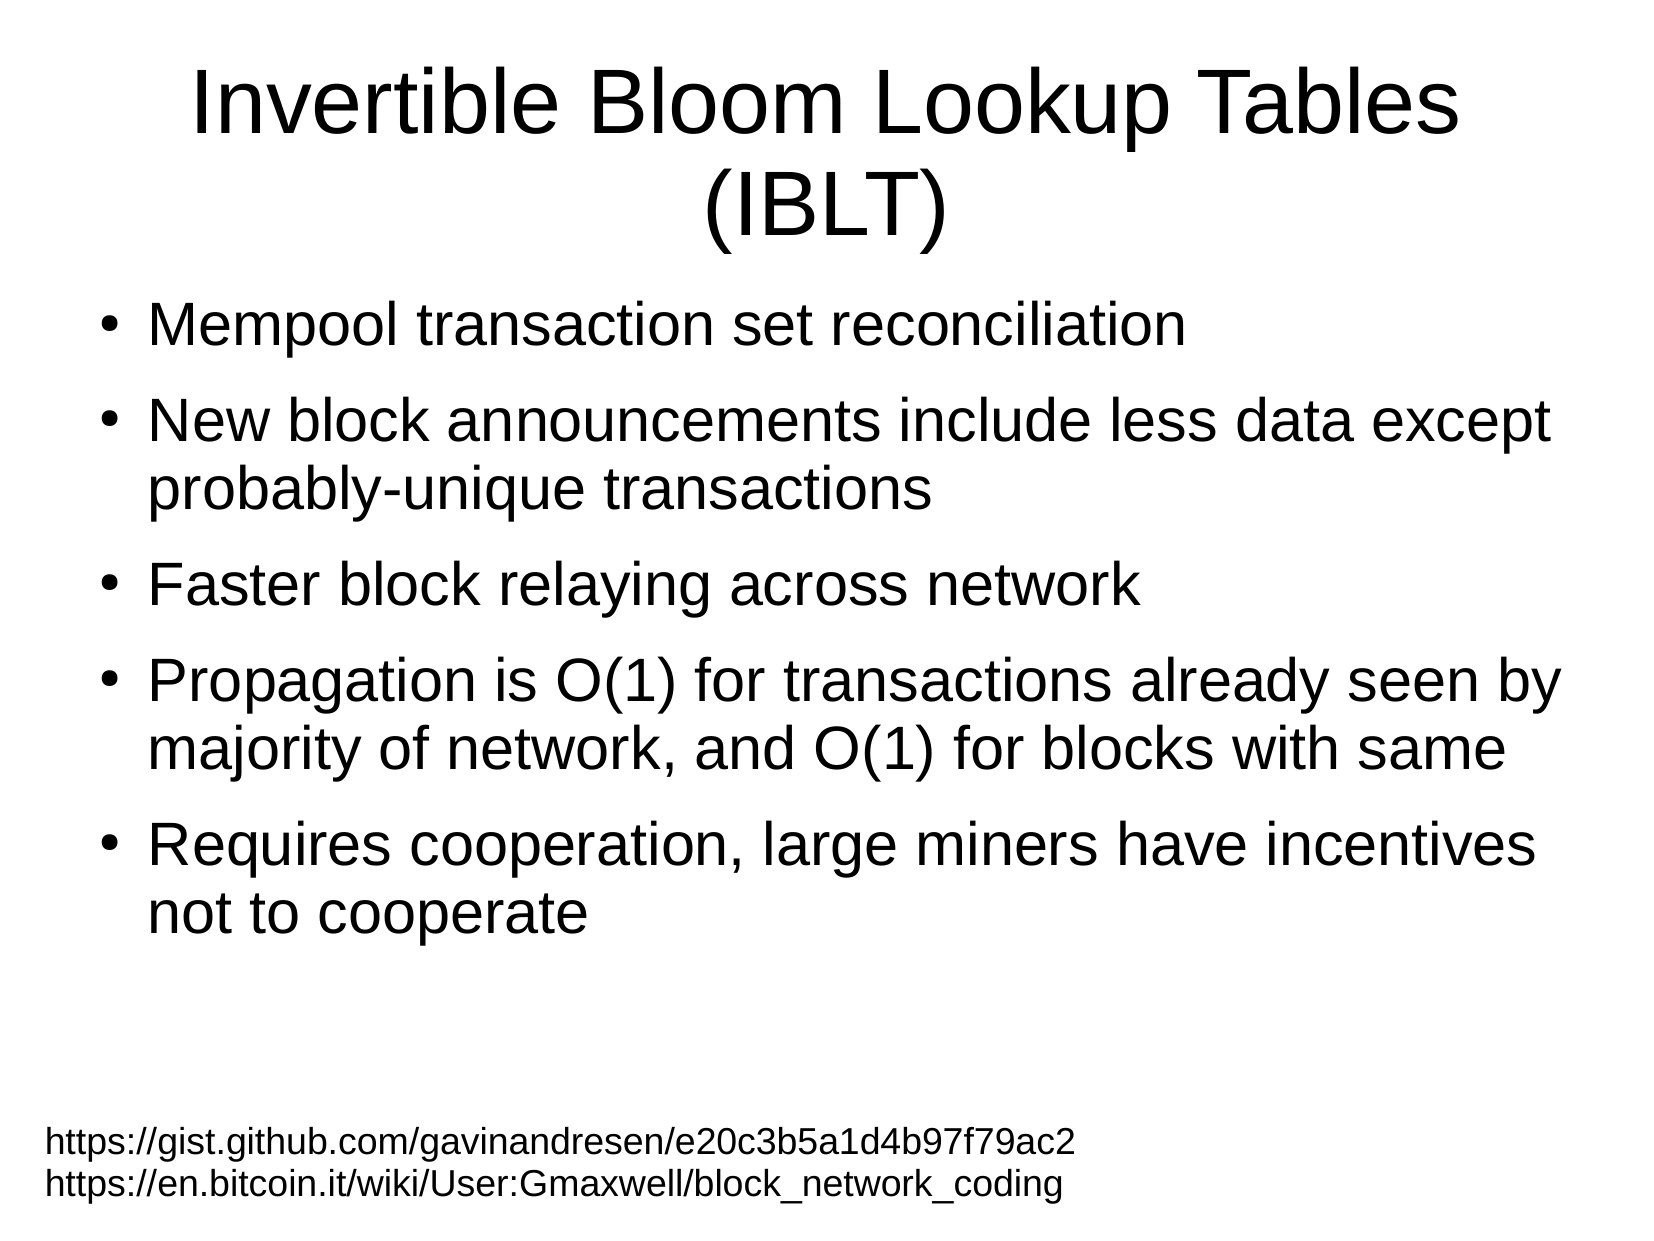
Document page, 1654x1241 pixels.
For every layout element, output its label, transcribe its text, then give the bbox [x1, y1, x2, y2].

title Invertible Bloom Lookup Tables (IBLT) [82, 49, 1571, 257]
text_box https://gist.github.com/gavinandresen/e20c3b5a1d4b97f79ac2 https://en.bitcoin.it/wiki/User:Gmaxwell/block_network_coding [30, 1113, 1091, 1213]
list Mempool transaction set reconciliation New block announcements include less data except probably-unique transactions Faster block relaying across network Propagation is O(1) for transactions already seen by majority of network, and O(1) for blocks with same Requires cooperation, large miners have incentives not to cooperate [82, 290, 1571, 976]
